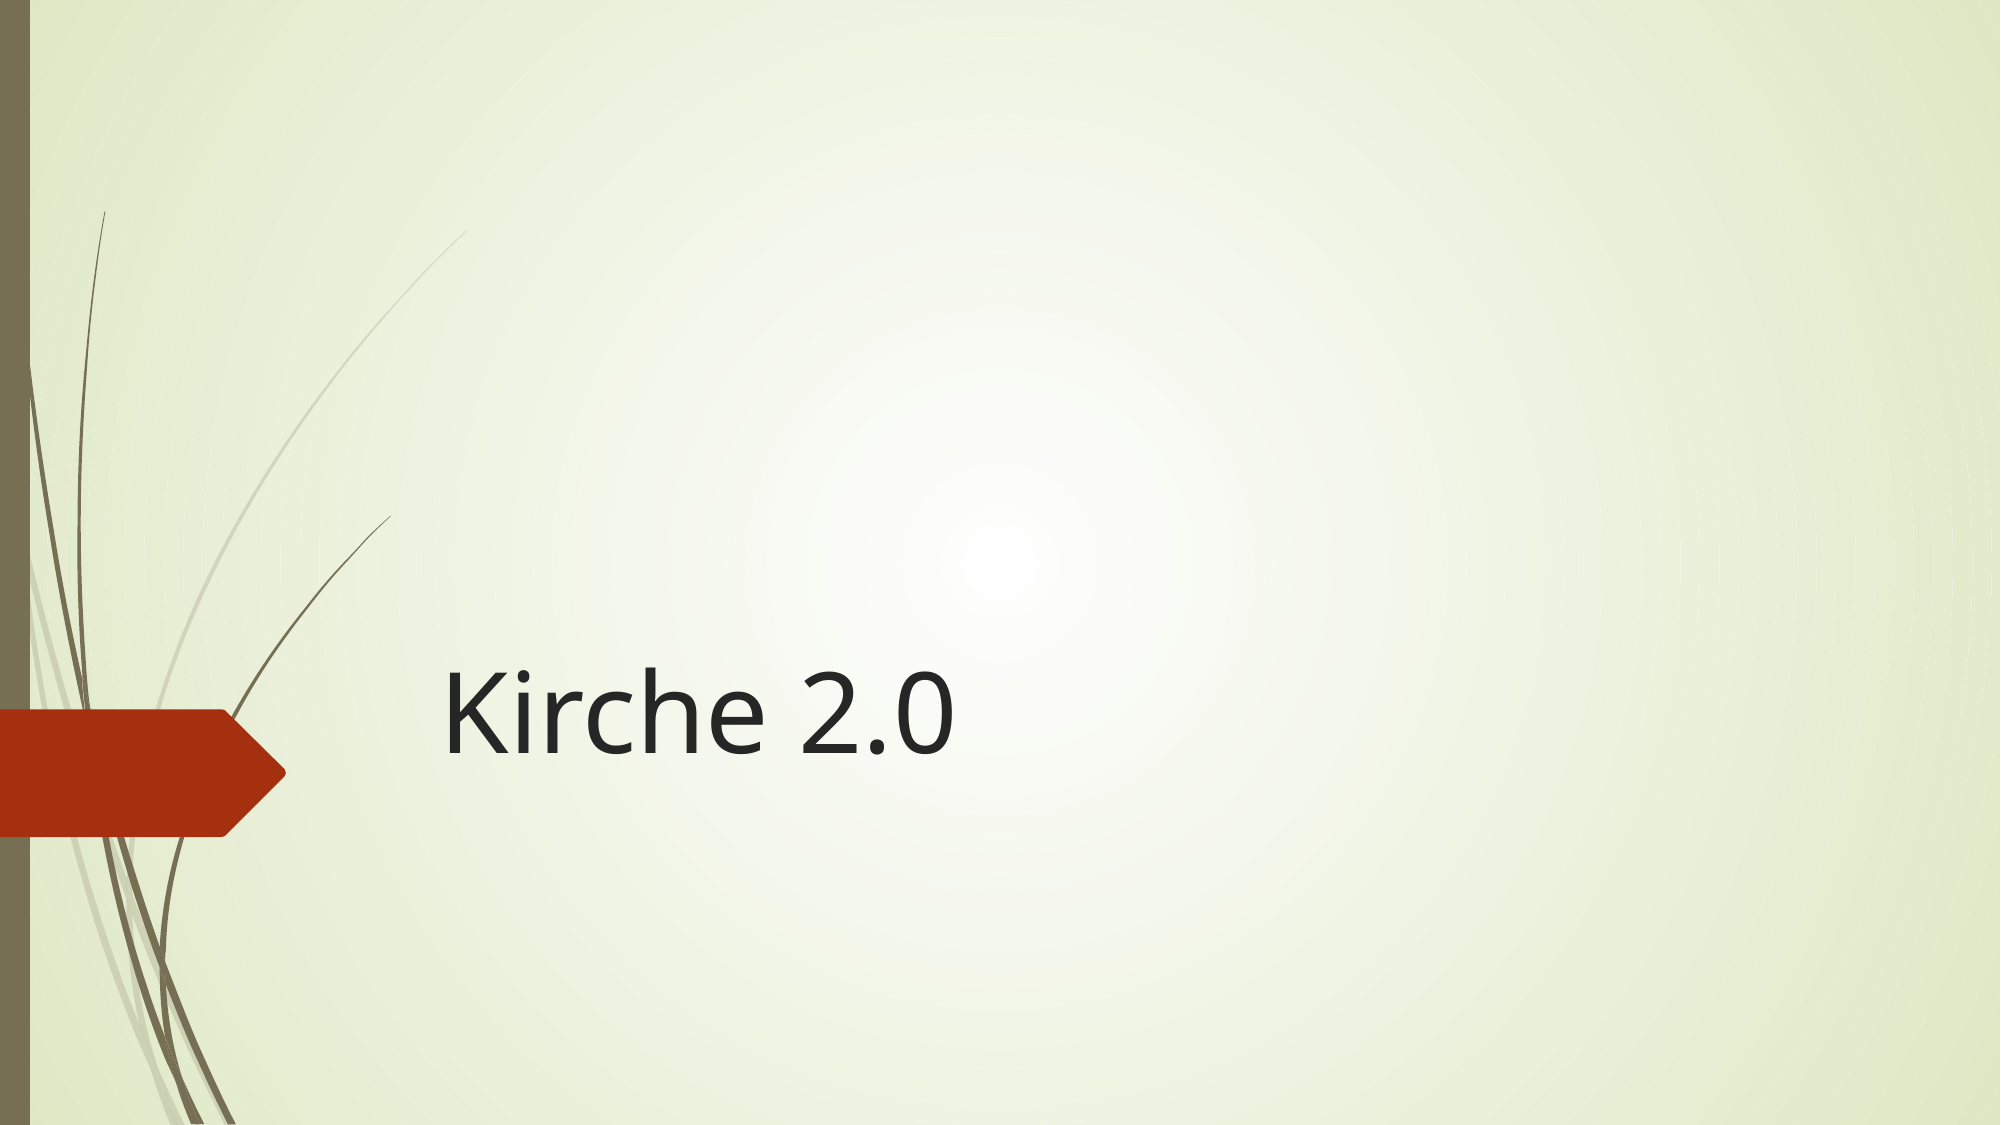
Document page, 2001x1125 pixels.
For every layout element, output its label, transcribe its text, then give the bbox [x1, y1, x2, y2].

title Kirche 2.0 [424, 412, 1888, 784]
